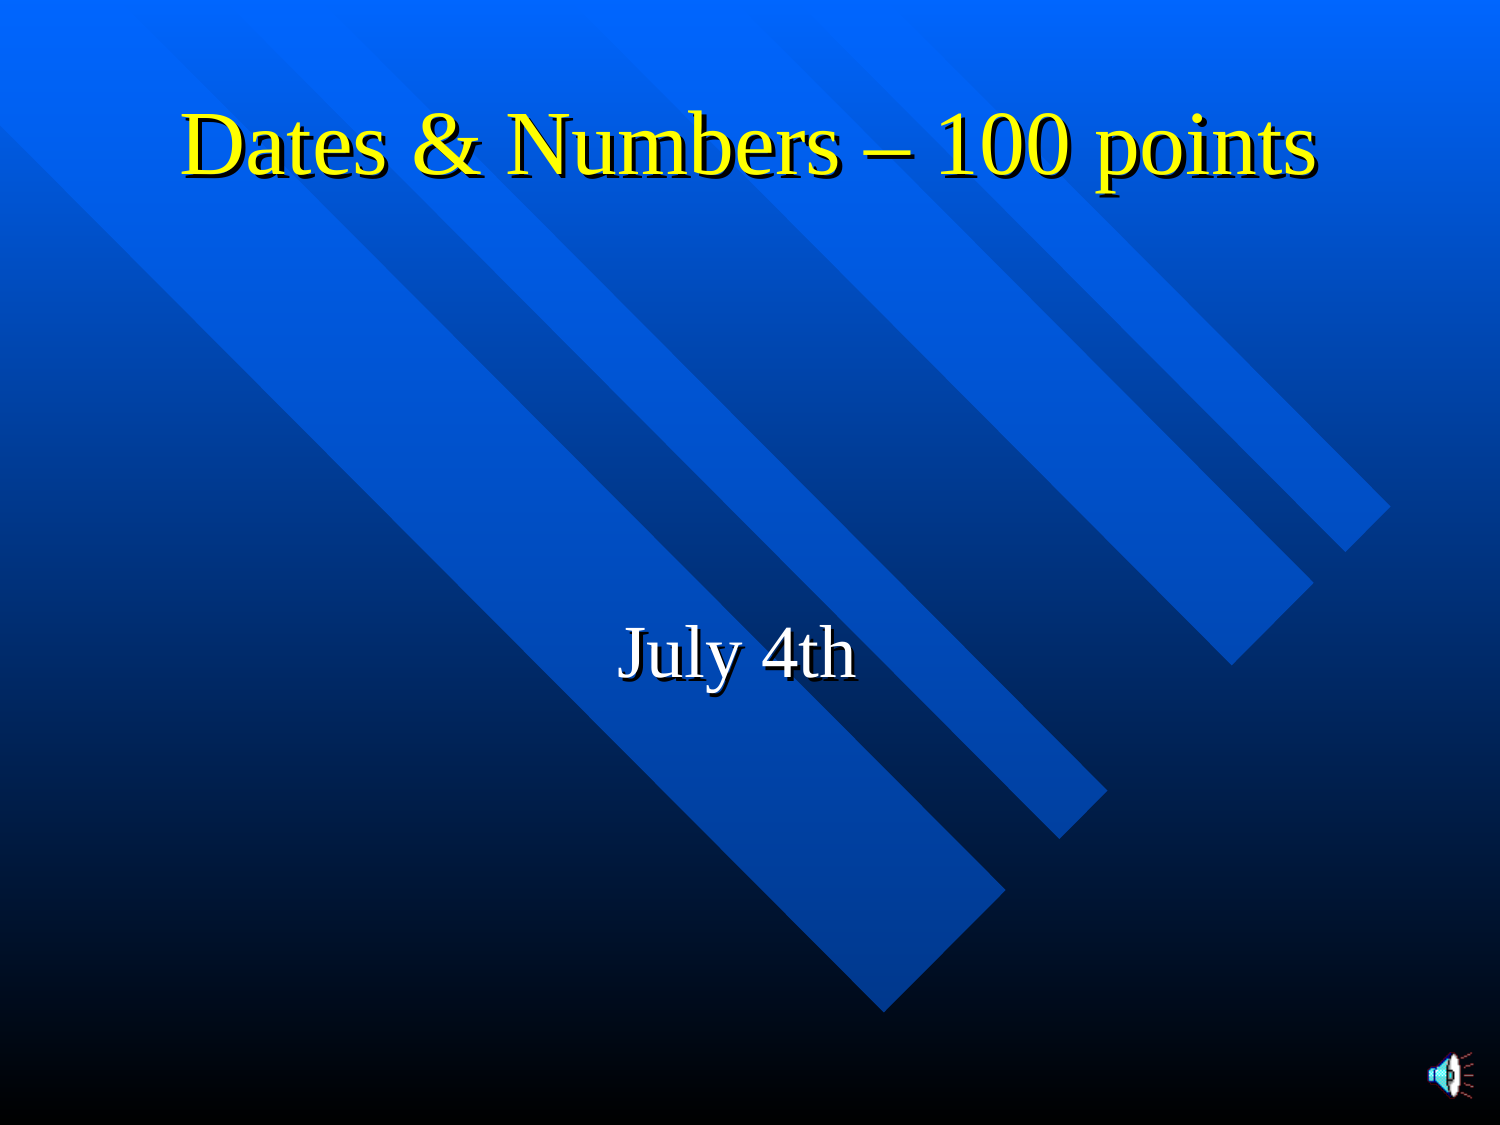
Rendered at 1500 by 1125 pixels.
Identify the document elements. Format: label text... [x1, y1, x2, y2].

table_header July 4th [125, 313, 1350, 983]
title Dates & Numbers – 100 points [112, 37, 1388, 238]
picture [1426, 1051, 1477, 1102]
